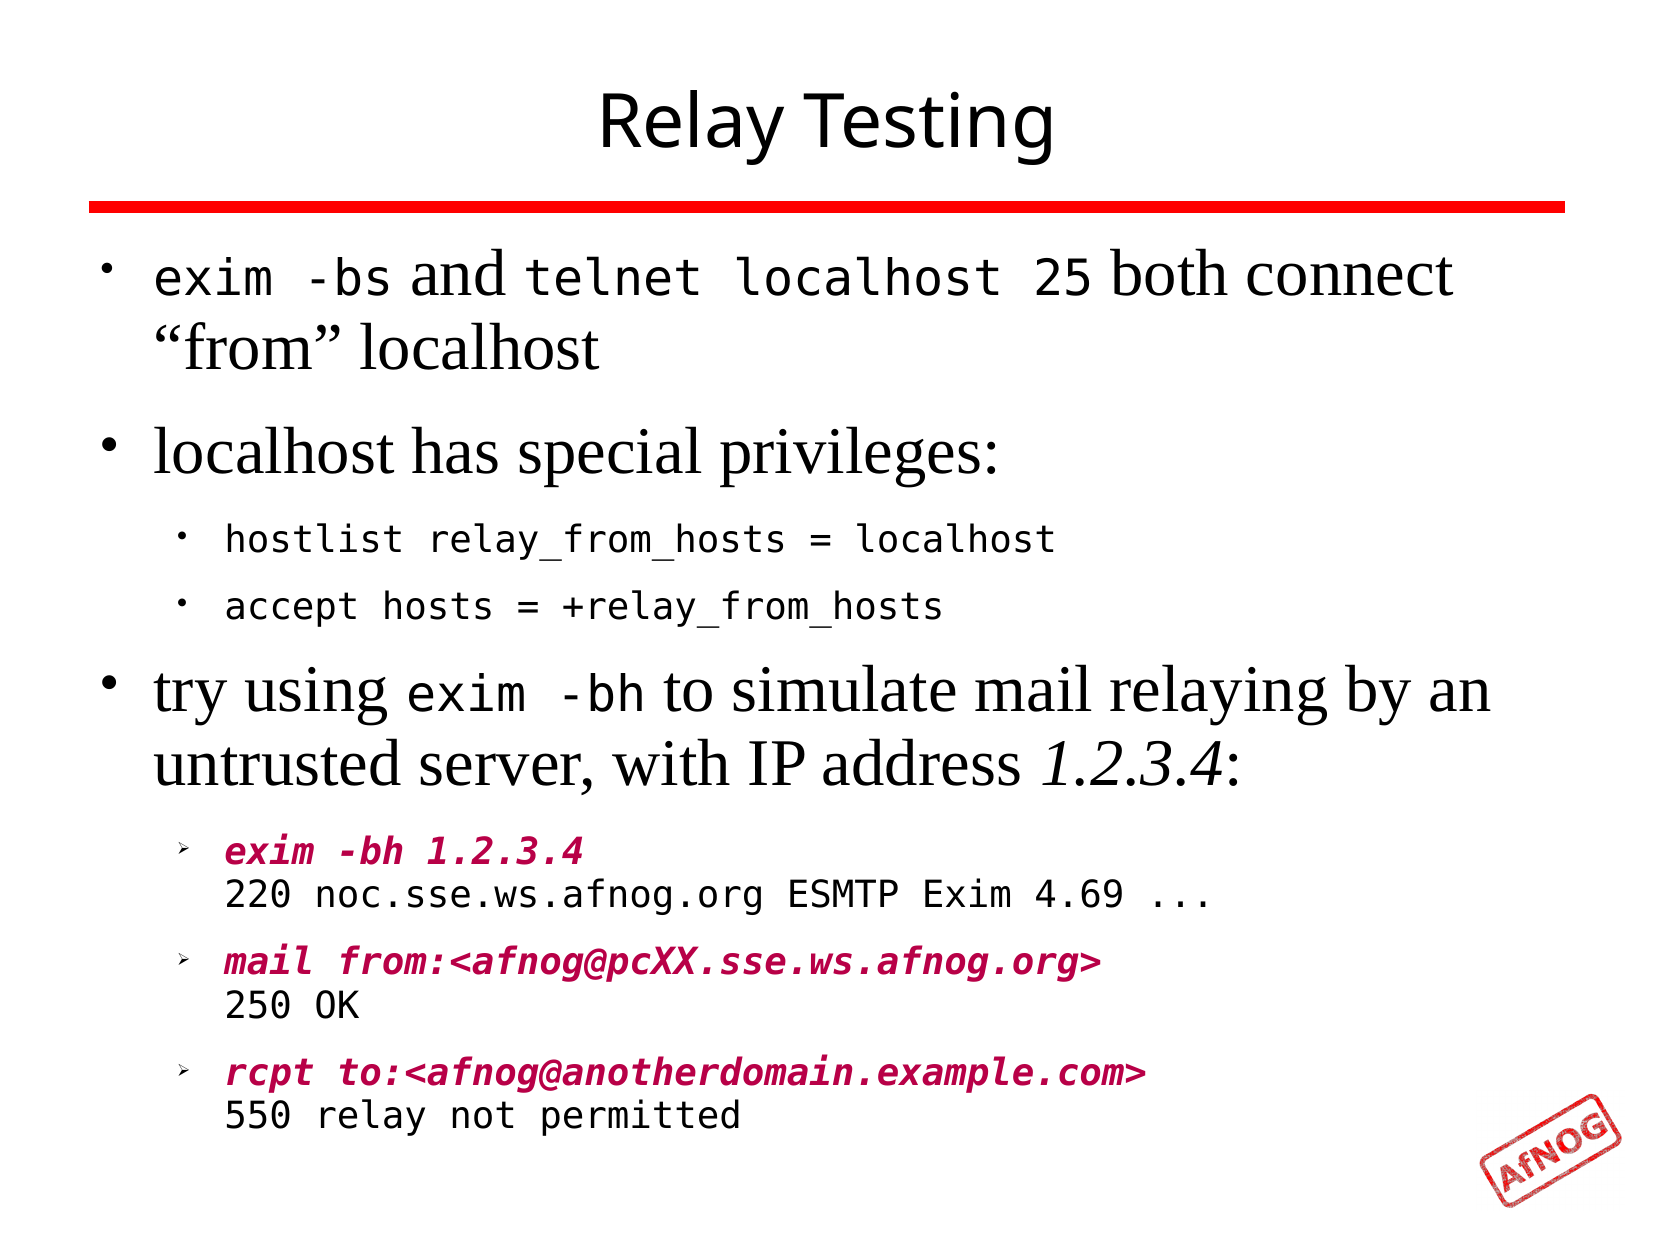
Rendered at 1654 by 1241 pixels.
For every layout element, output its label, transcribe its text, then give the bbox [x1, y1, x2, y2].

title Relay Testing [88, 29, 1565, 207]
picture [1476, 1090, 1625, 1211]
list exim -bs and telnet localhost 25 both connect “from” localhost localhost has special privileges: hostlist relay_from_hosts = localhost accept hosts = +relay_from_hosts try using exim -bh to simulate mail relaying by an untrusted server, with IP address 1.2.3.4: exim -bh 1.2.3.4 220 noc.sse.ws.afnog.org ESMTP Exim 4.69 ... mail from:<afnog@pcXX.sse.ws.afnog.org> 250 OK rcpt to:<afnog@anotherdomain.example.com> 550 relay not permitted [82, 236, 1571, 1138]
